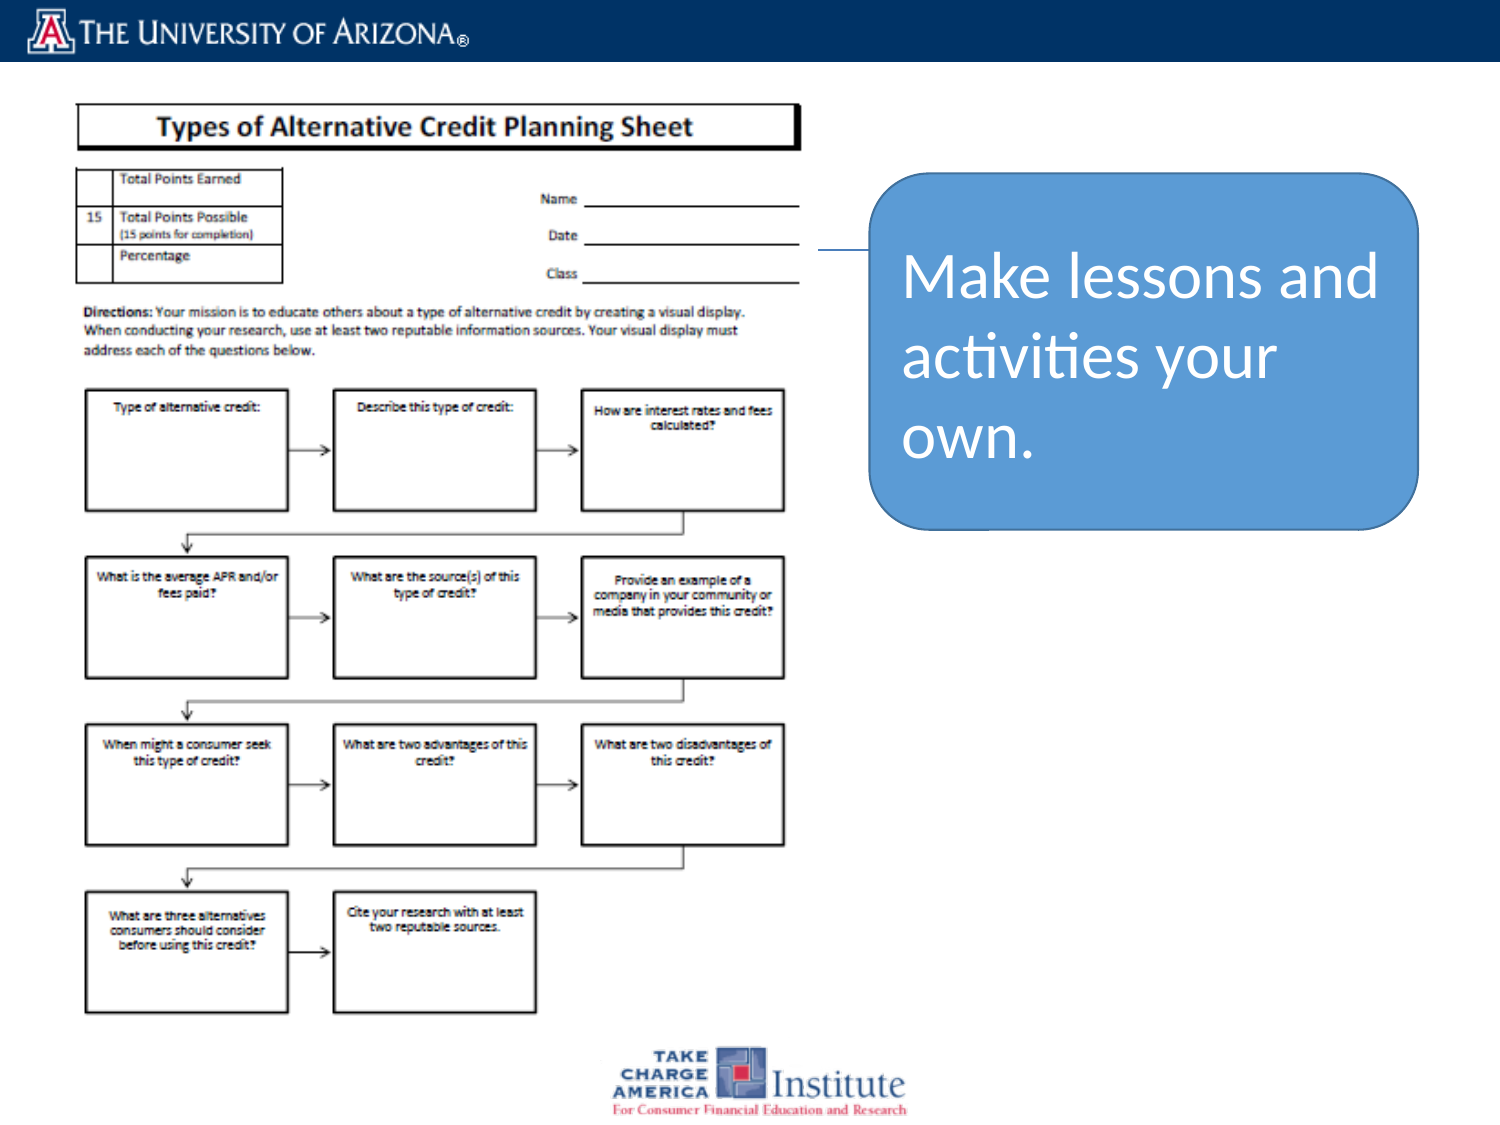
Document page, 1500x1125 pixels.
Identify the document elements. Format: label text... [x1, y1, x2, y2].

picture [54, 91, 818, 1032]
text_box Make lessons and activities your own. [869, 173, 1418, 530]
